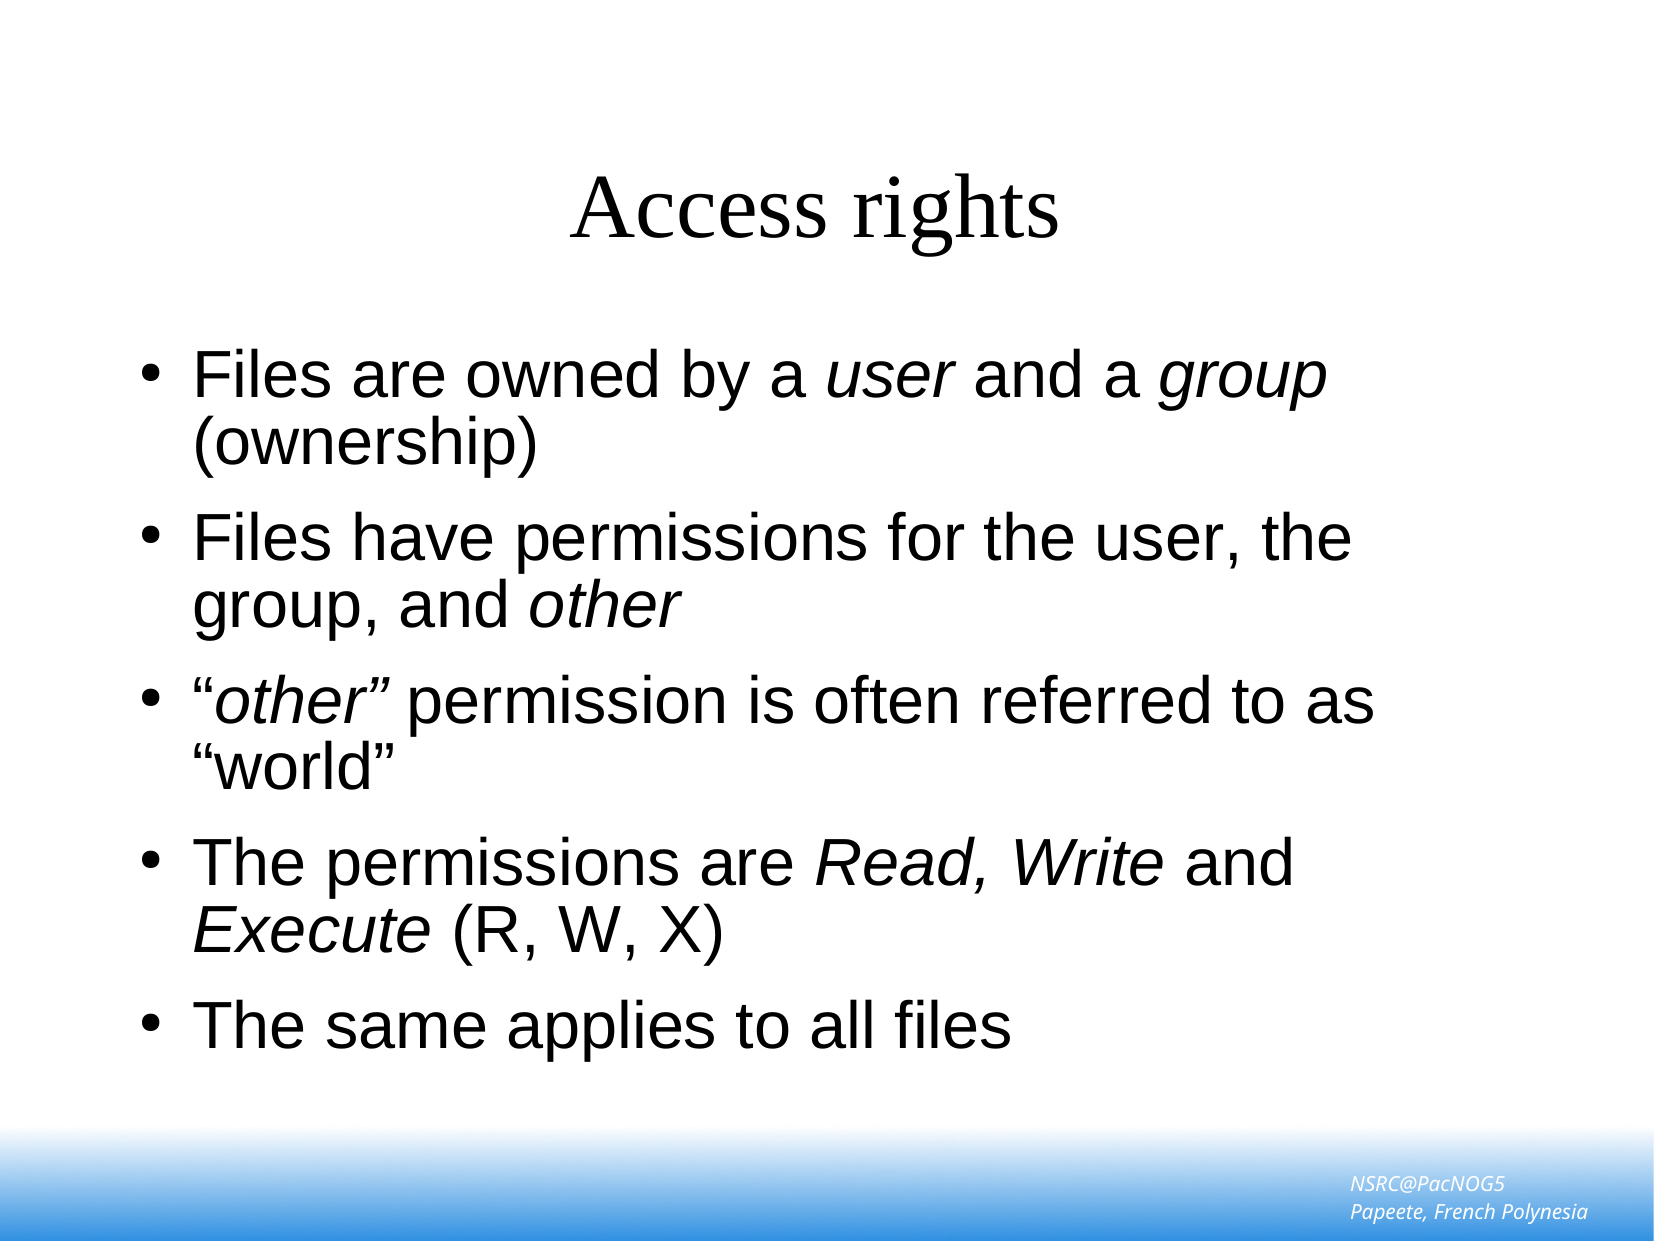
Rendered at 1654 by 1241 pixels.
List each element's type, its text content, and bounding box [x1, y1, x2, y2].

picture [0, 1124, 1654, 1241]
list Files are owned by a user and a group (ownership) Files have permissions for the user, the group, and other “other” permission is often referred to as “world” The permissions are Read, Write and Execute (R, W, X) The same applies to all files [121, 344, 1534, 1135]
title Access rights [121, 102, 1534, 311]
